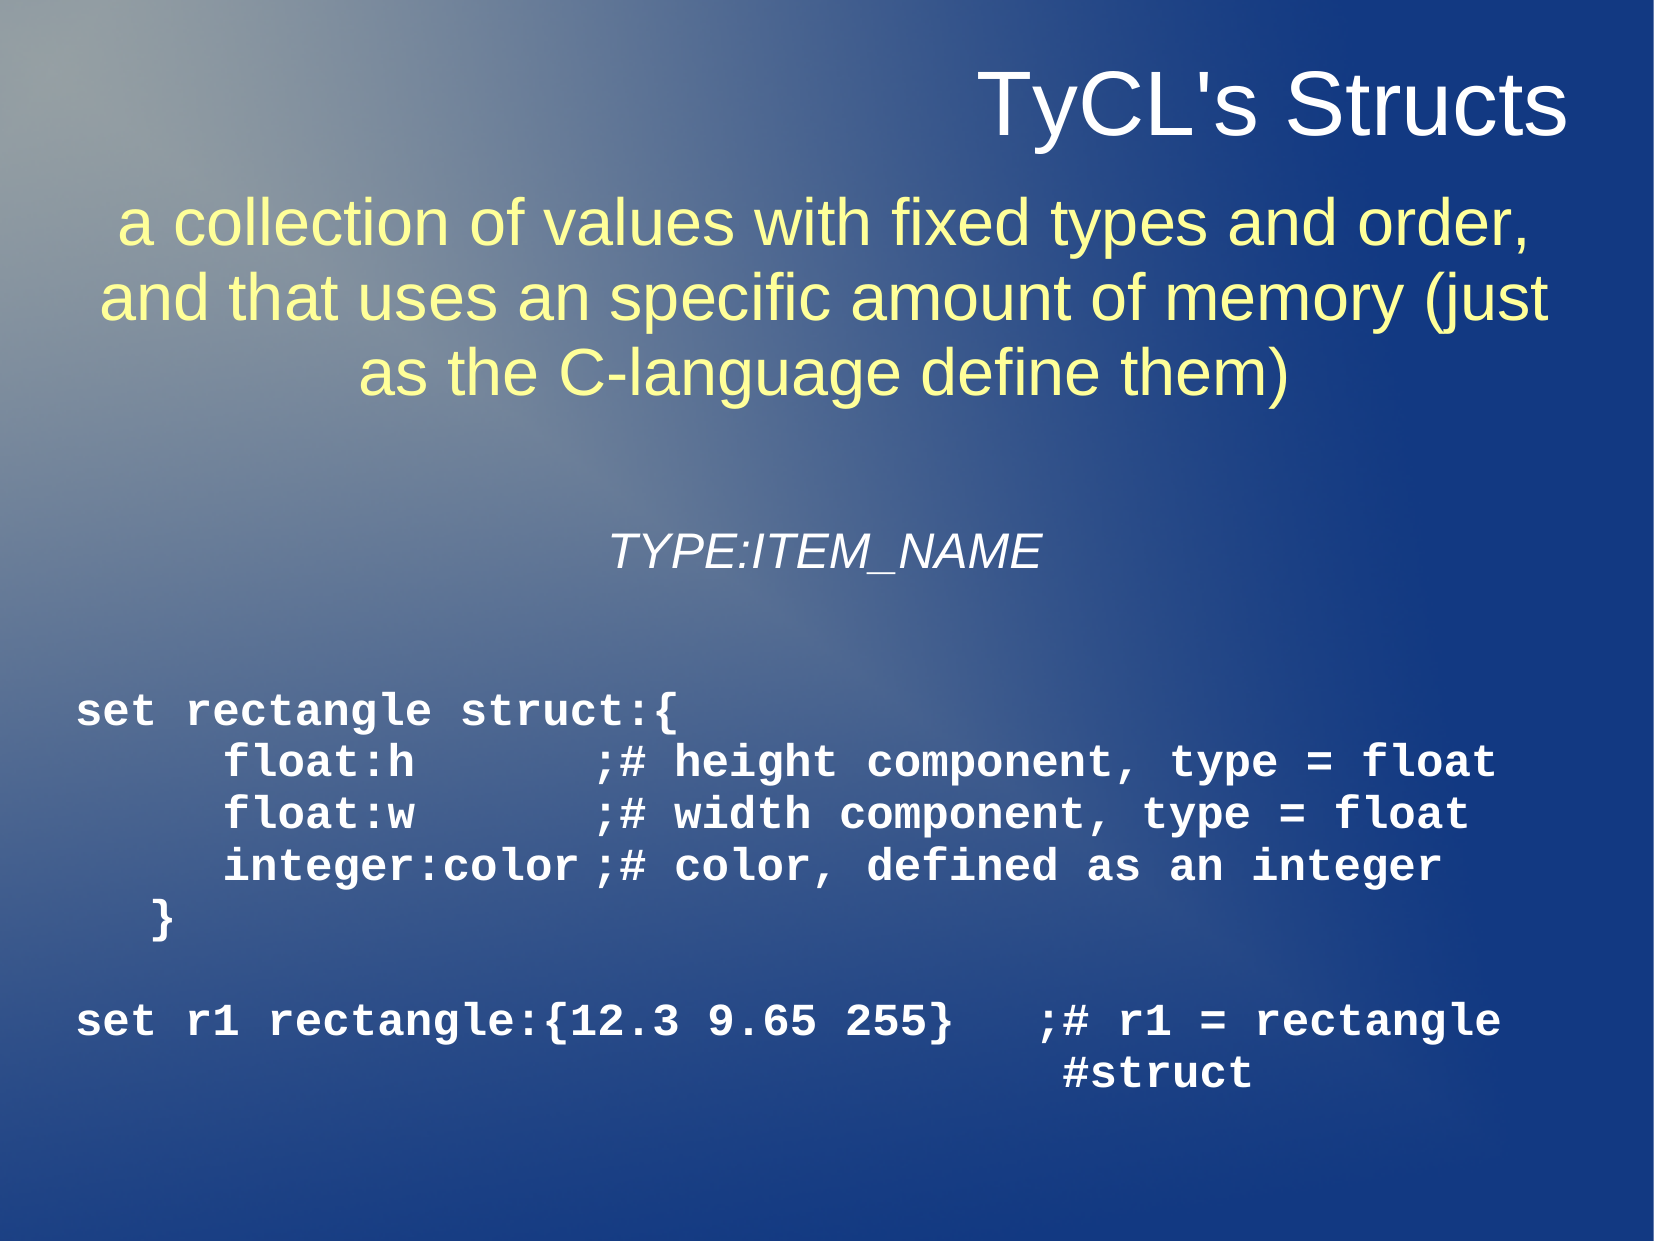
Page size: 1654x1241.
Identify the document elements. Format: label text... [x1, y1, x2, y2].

subtitle a collection of values with fixed types and order, and that uses an specific amount of memory (just as the C-language define them) TYPE:ITEM_NAME set rectangle struct:{ float:h ;# height component, type = float float:w ;# width component, type = float integer:color ;# color, defined as an integer } set r1 rectangle:{12.3 9.65 255} ;# r1 = rectangle #struct [75, 185, 1576, 1215]
title TyCL's Structs [82, 52, 1571, 155]
picture [0, 0, 1654, 1241]
